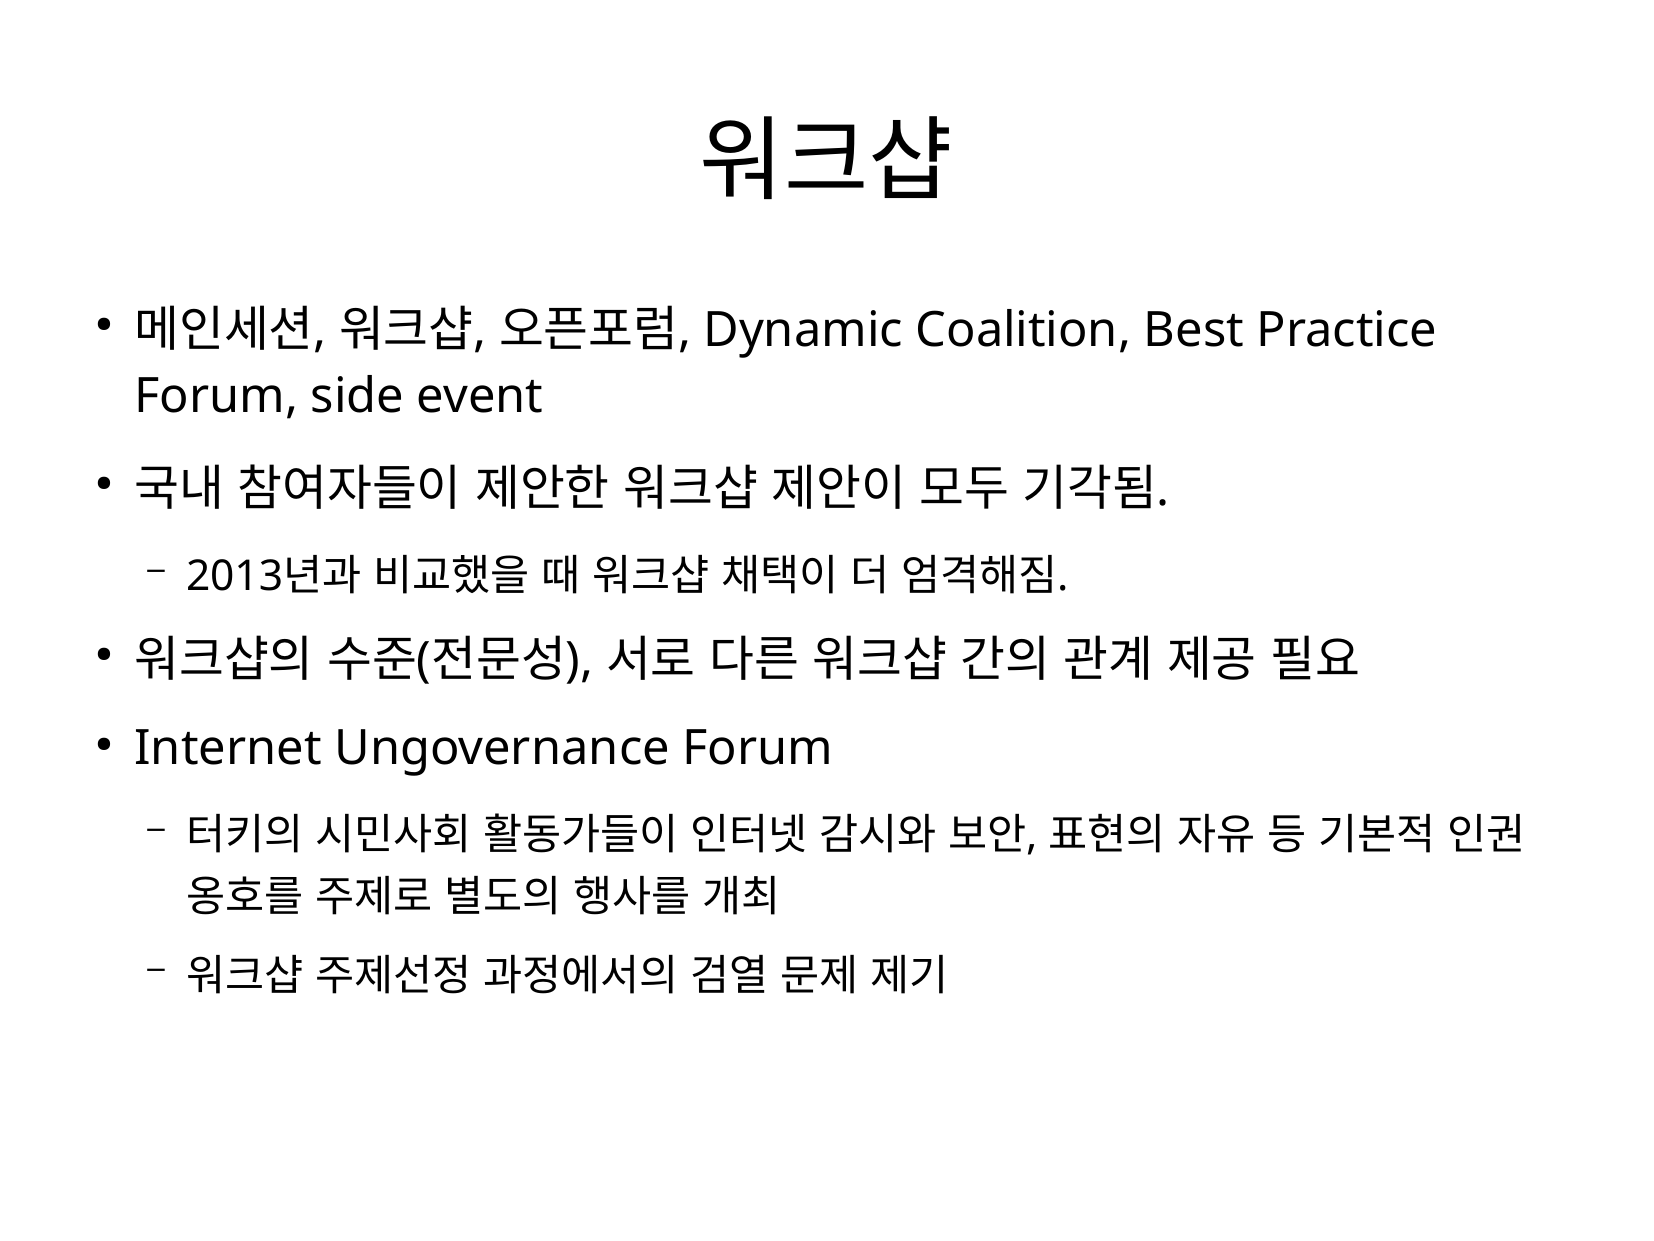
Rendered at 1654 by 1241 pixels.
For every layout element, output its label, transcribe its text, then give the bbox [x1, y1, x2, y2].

list 메인세션, 워크샵, 오픈포럼, Dynamic Coalition, Best Practice Forum, side event 국내 참여자들이 제안한 워크샵 제안이 모두 기각됨. 2013년과 비교했을 때 워크샵 채택이 더 엄격해짐. 워크샵의 수준(전문성), 서로 다른 워크샵 간의 관계 제공 필요 Internet Ungovernance Forum 터키의 시민사회 활동가들이 인터넷 감시와 보안, 표현의 자유 등 기본적 인권 옹호를 주제로 별도의 행사를 개최 워크샵 주제선정 과정에서의 검열 문제 제기 [82, 290, 1571, 1010]
title 워크샵 [82, 49, 1571, 257]
